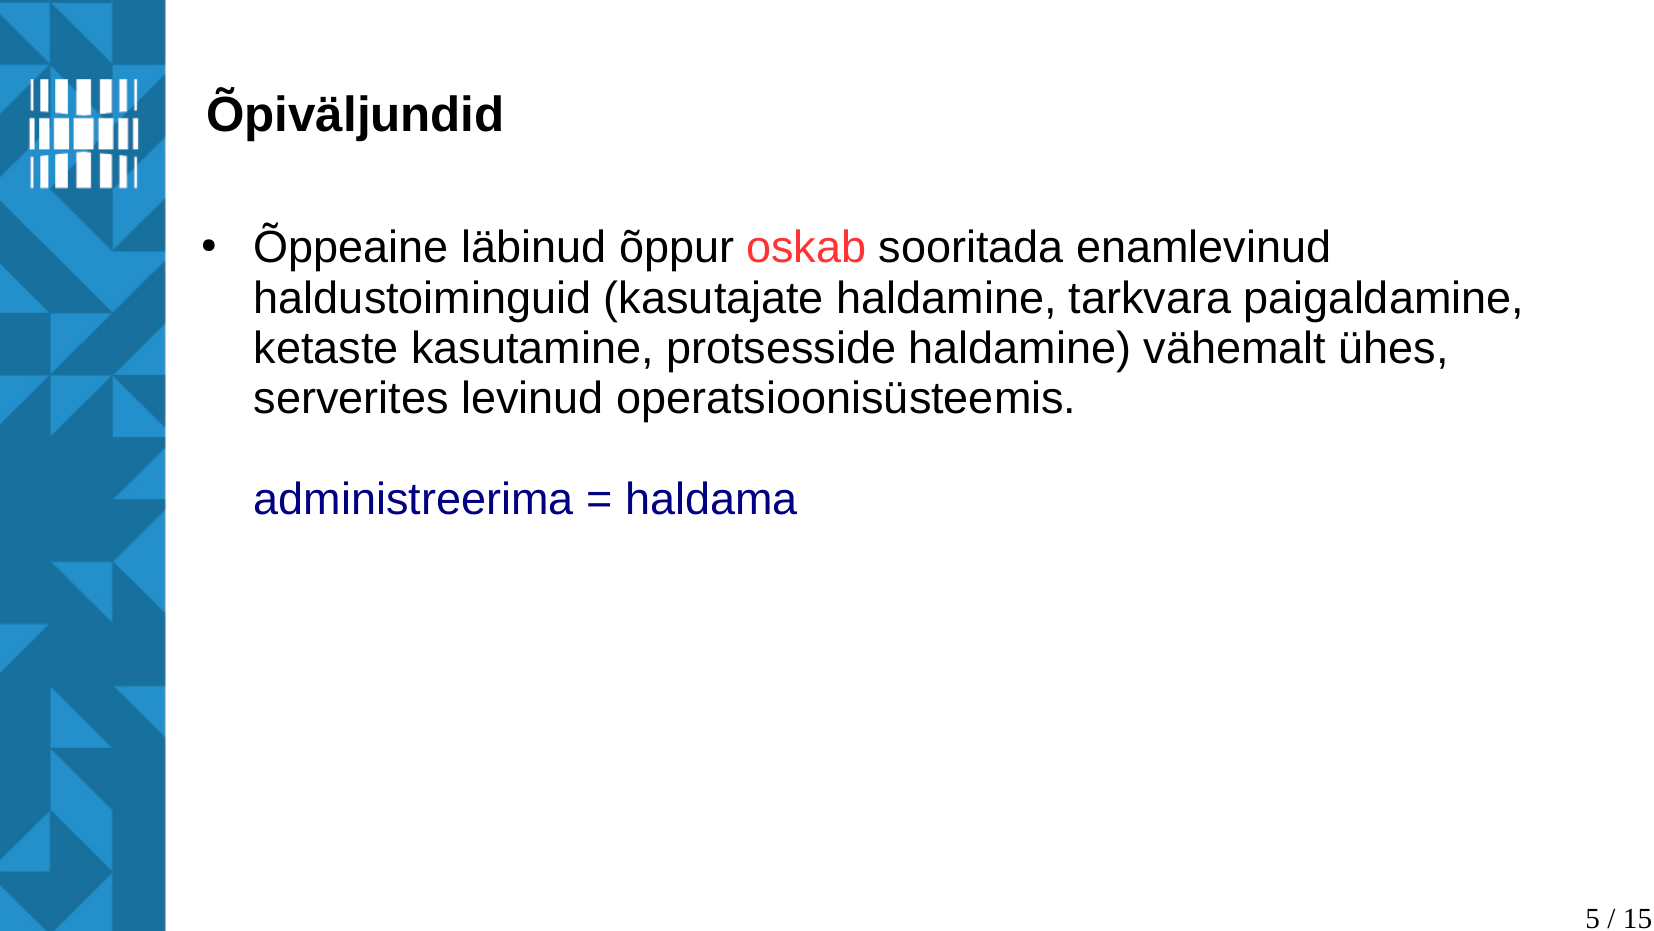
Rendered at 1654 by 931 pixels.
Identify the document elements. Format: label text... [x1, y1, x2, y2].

title Õpiväljundid [206, 37, 1506, 193]
list Õppeaine läbinud õppur oskab sooritada enamlevinud haldustoiminguid (kasutajate haldamine, tarkvara paigaldamine, ketaste kasutamine, protsesside haldamine) vähemalt ühes, serverites levinud operatsioonisüsteemis. administreerima = haldama [183, 222, 1639, 762]
